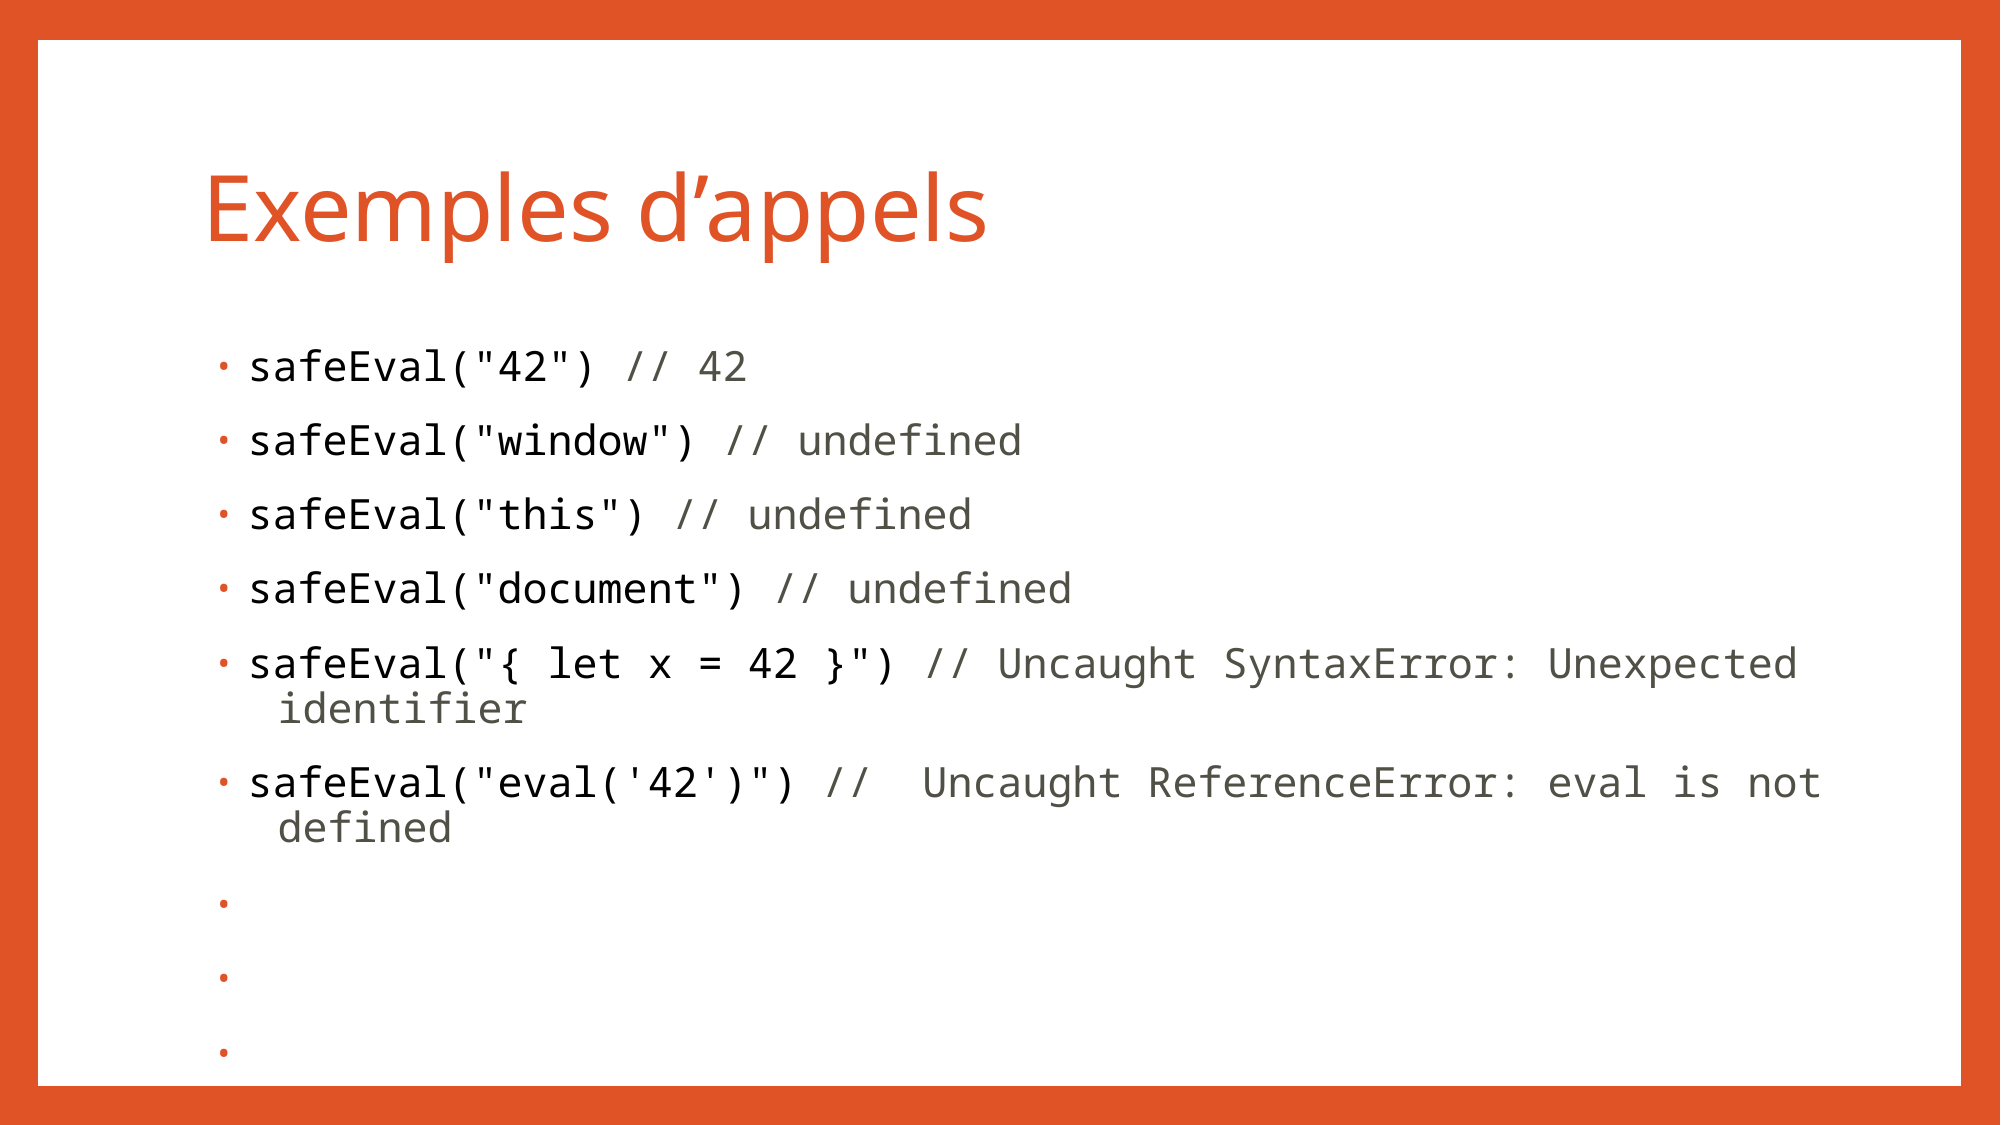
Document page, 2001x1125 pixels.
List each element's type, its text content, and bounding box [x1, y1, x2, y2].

list safeEval("42") // 42 safeEval("window") // undefined safeEval("this") // undefined safeEval("document") // undefined safeEval("{ let x = 42 }") // Uncaught SyntaxError: Unexpected identifier safeEval("eval('42')") // Uncaught ReferenceError: eval is not defined [187, 337, 1943, 1001]
title Exemples d’appels [187, 99, 1808, 323]
